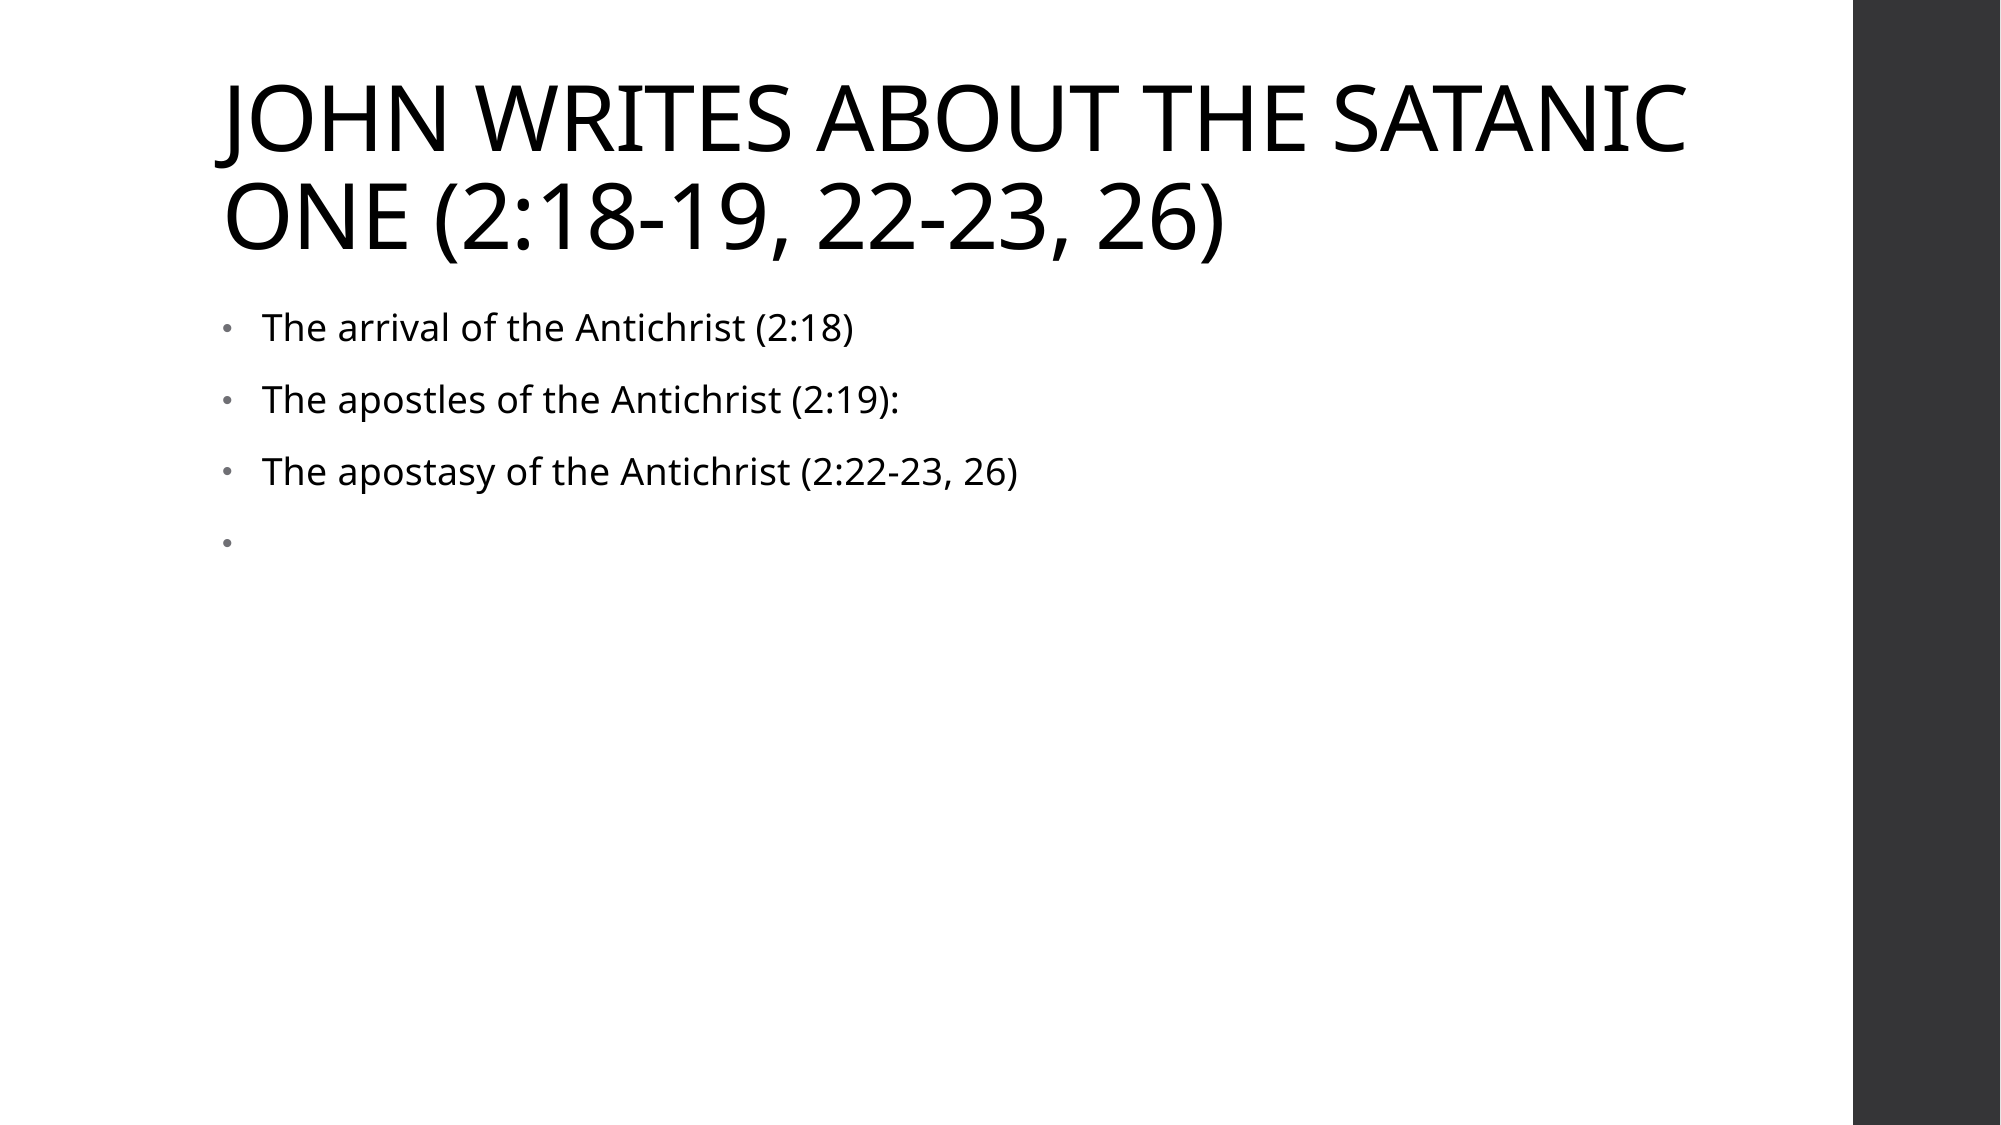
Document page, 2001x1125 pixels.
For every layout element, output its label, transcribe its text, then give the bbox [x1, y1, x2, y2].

title JOHN WRITES ABOUT THE SATANIC ONE (2:18-19, 22-23, 26) [206, 60, 1797, 278]
list The arrival of the Antichrist (2:18) The apostles of the Antichrist (2:19): The apostasy of the Antichrist (2:22-23, 26) [206, 299, 1617, 1014]
